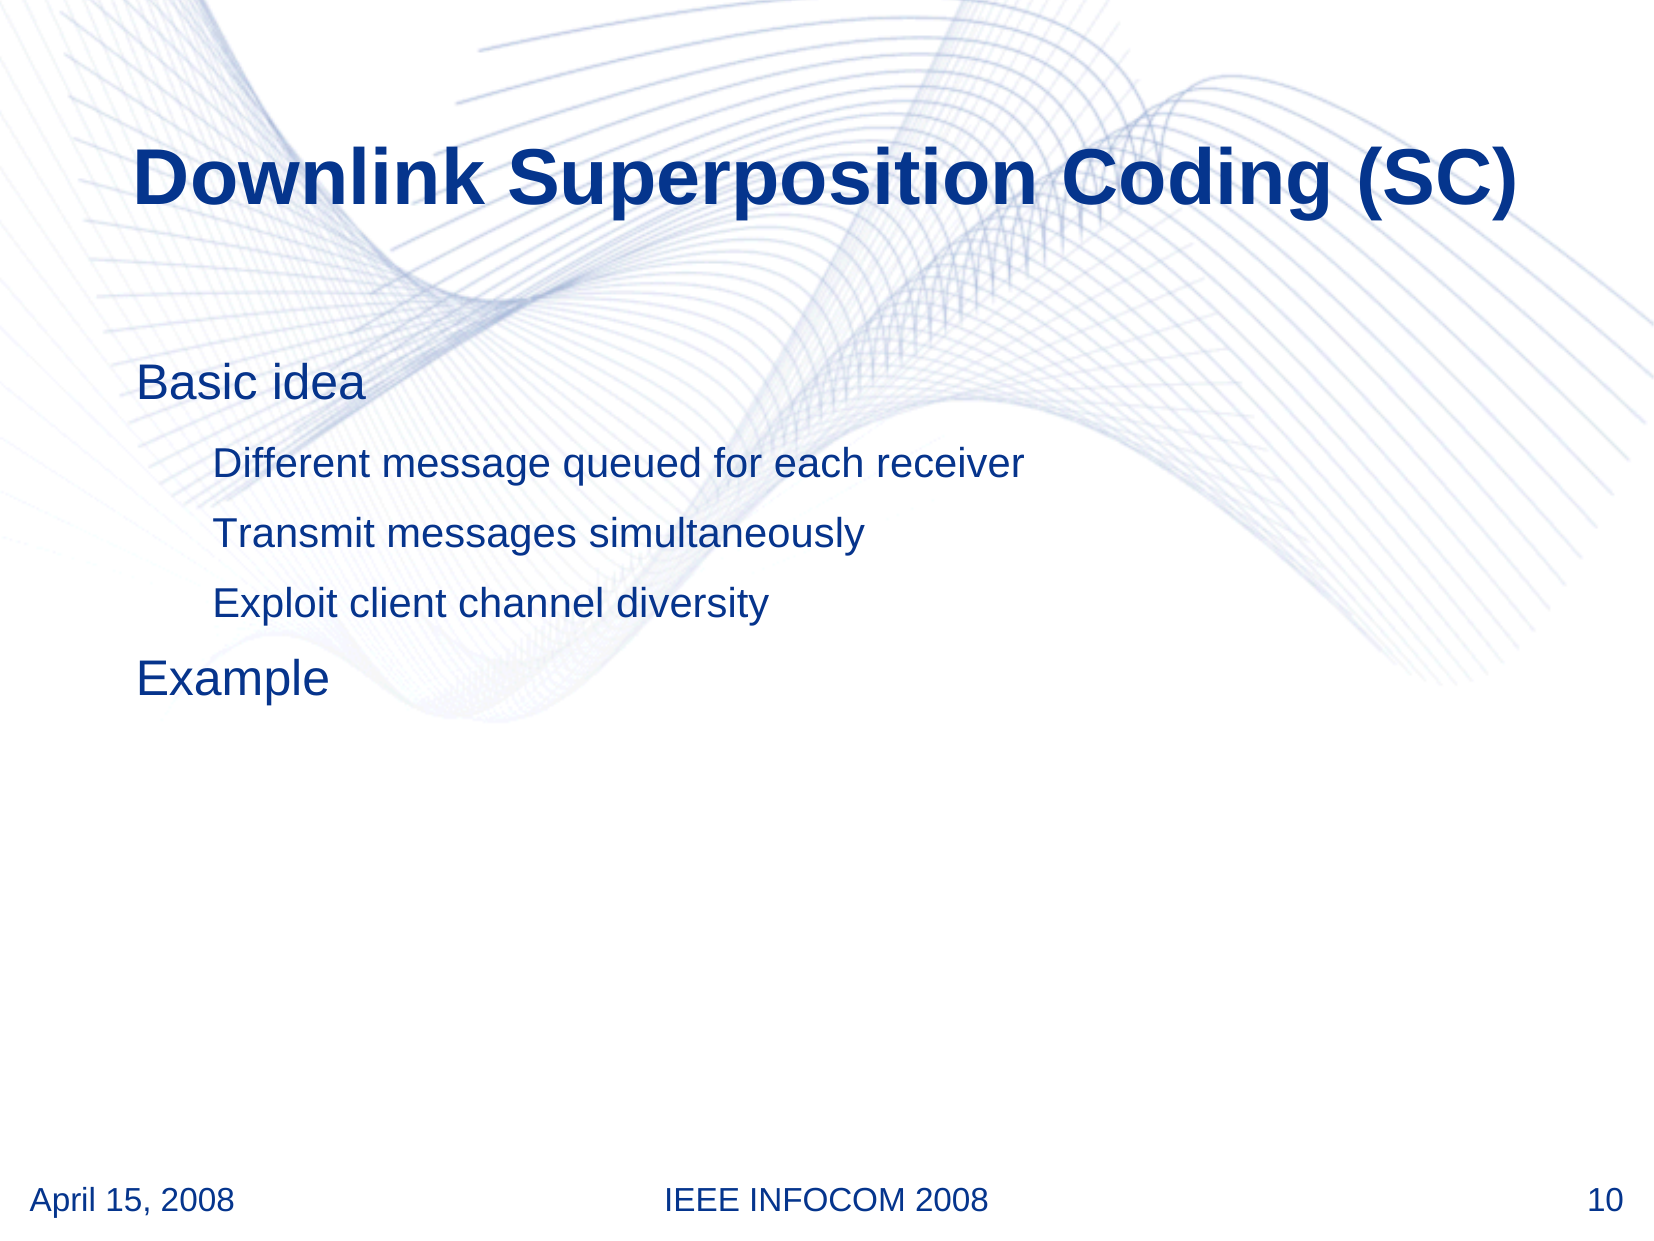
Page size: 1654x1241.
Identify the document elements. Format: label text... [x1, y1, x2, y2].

picture [0, 0, 1654, 1241]
title Downlink Superposition Coding (SC) [118, 66, 1536, 288]
list Basic idea Different message queued for each receiver Transmit messages simultaneously Exploit client channel diversity Example [118, 354, 1536, 706]
